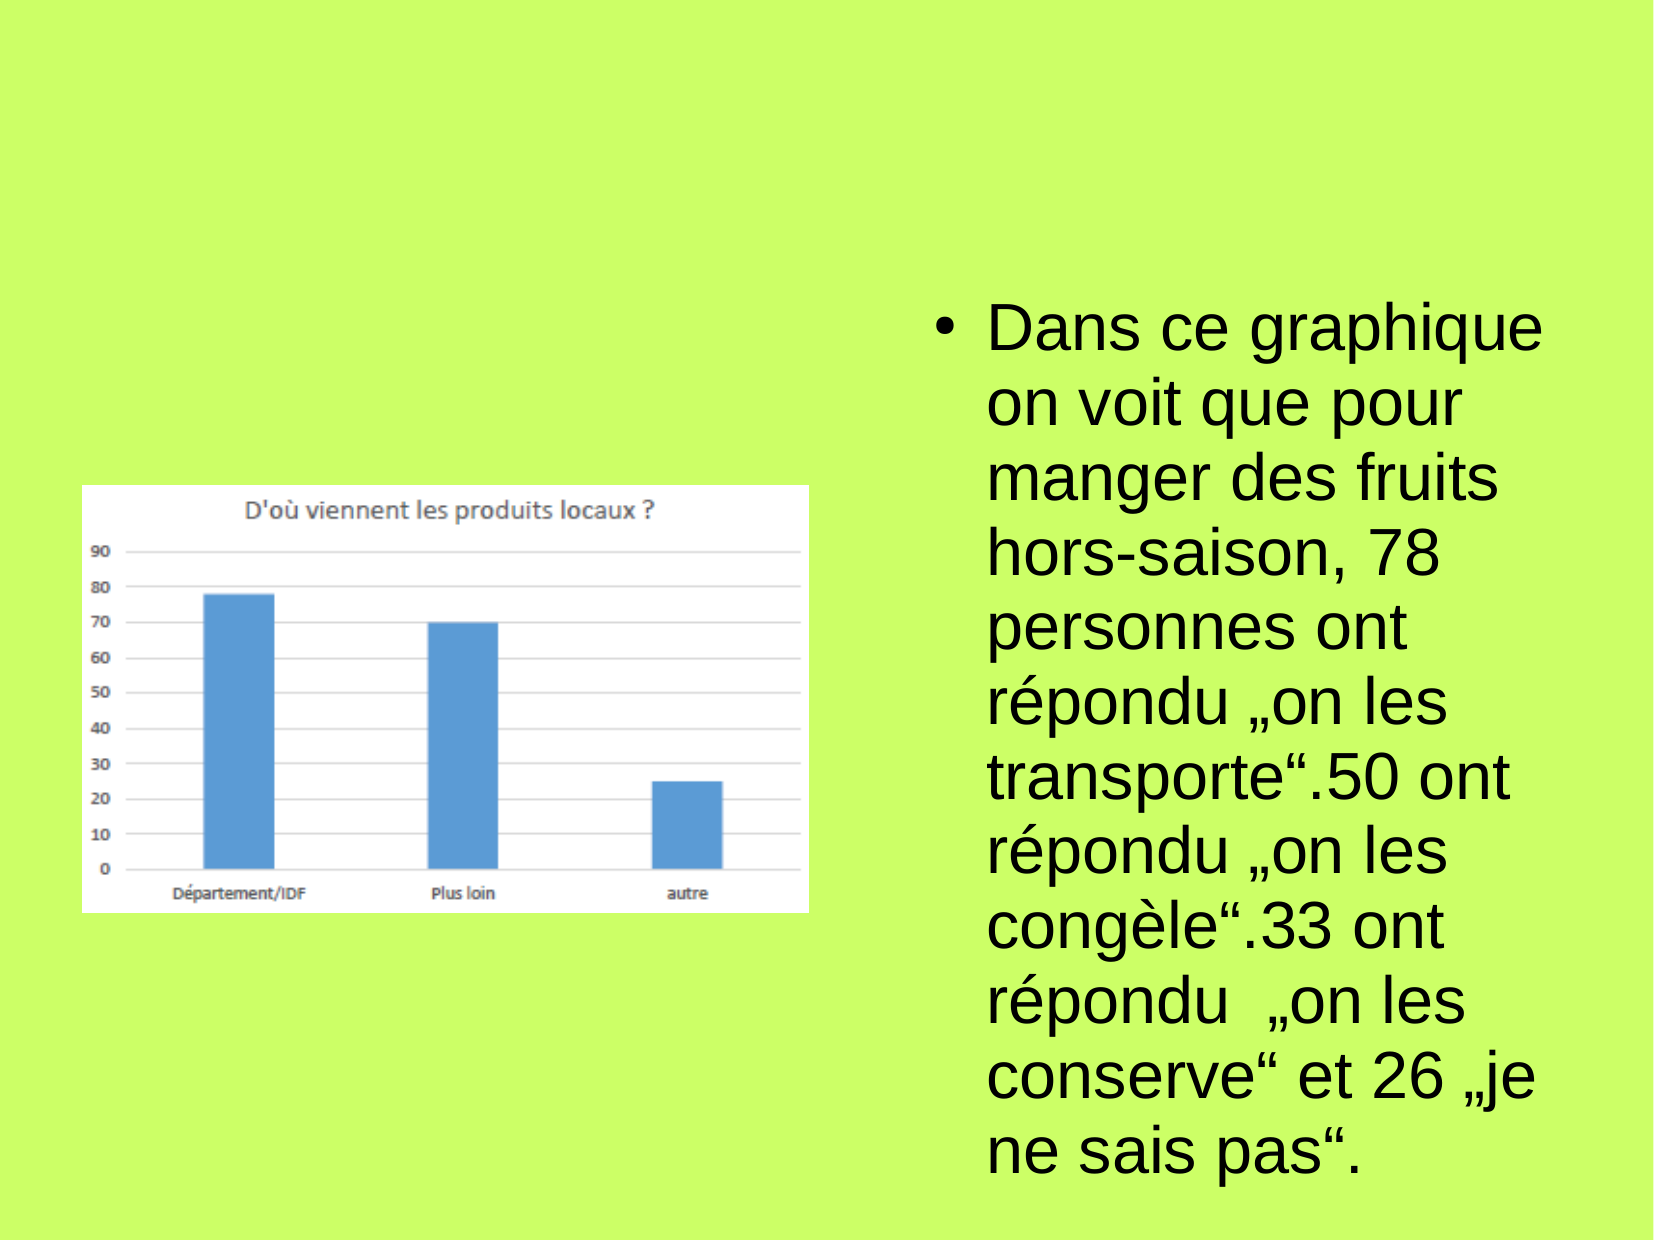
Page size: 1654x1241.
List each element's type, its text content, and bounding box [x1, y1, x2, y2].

list Dans ce graphique on voit que pour manger des fruits hors-saison, 78 personnes ont répondu „on les transporte“.50 ont répondu „on les congèle“.33 ont répondu „on les conserve“ et 26 „je ne sais pas“. [915, 290, 1572, 1241]
picture [82, 485, 809, 913]
